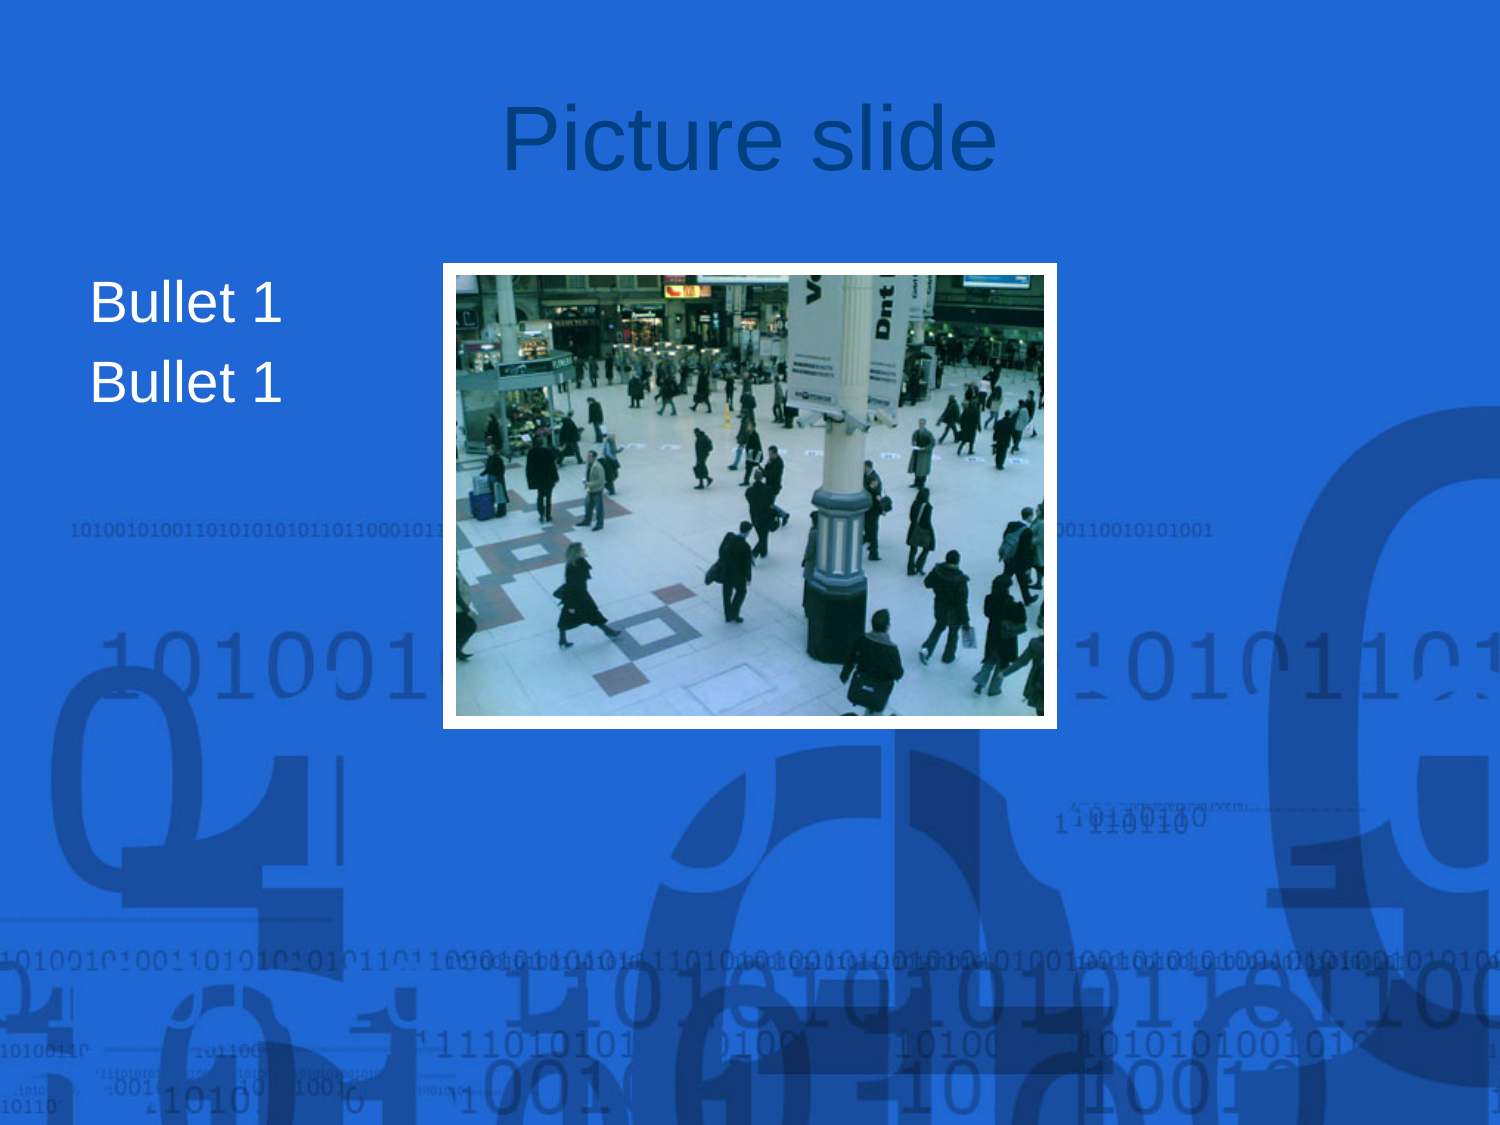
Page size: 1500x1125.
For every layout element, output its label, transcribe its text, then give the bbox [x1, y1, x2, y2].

list Bullet 1 Bullet 1 [74, 262, 737, 870]
title Picture slide [75, 45, 1426, 233]
picture [0, 0, 1500, 1125]
